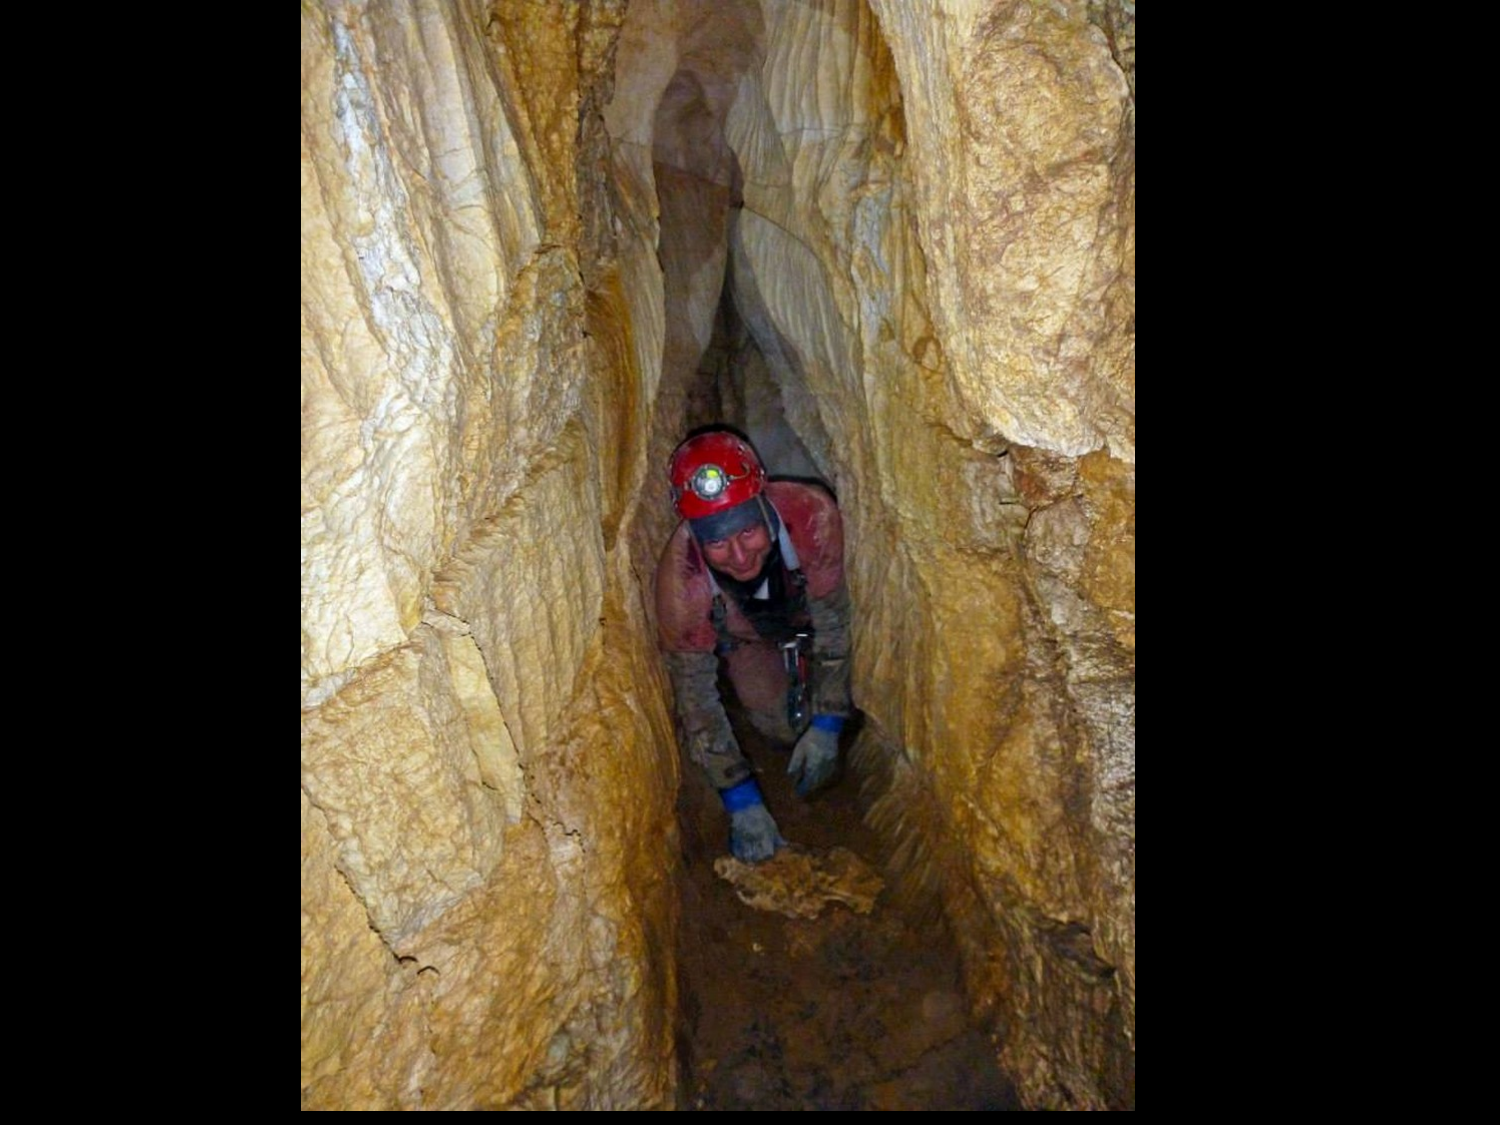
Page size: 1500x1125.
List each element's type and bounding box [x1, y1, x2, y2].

picture [301, 0, 1135, 1111]
